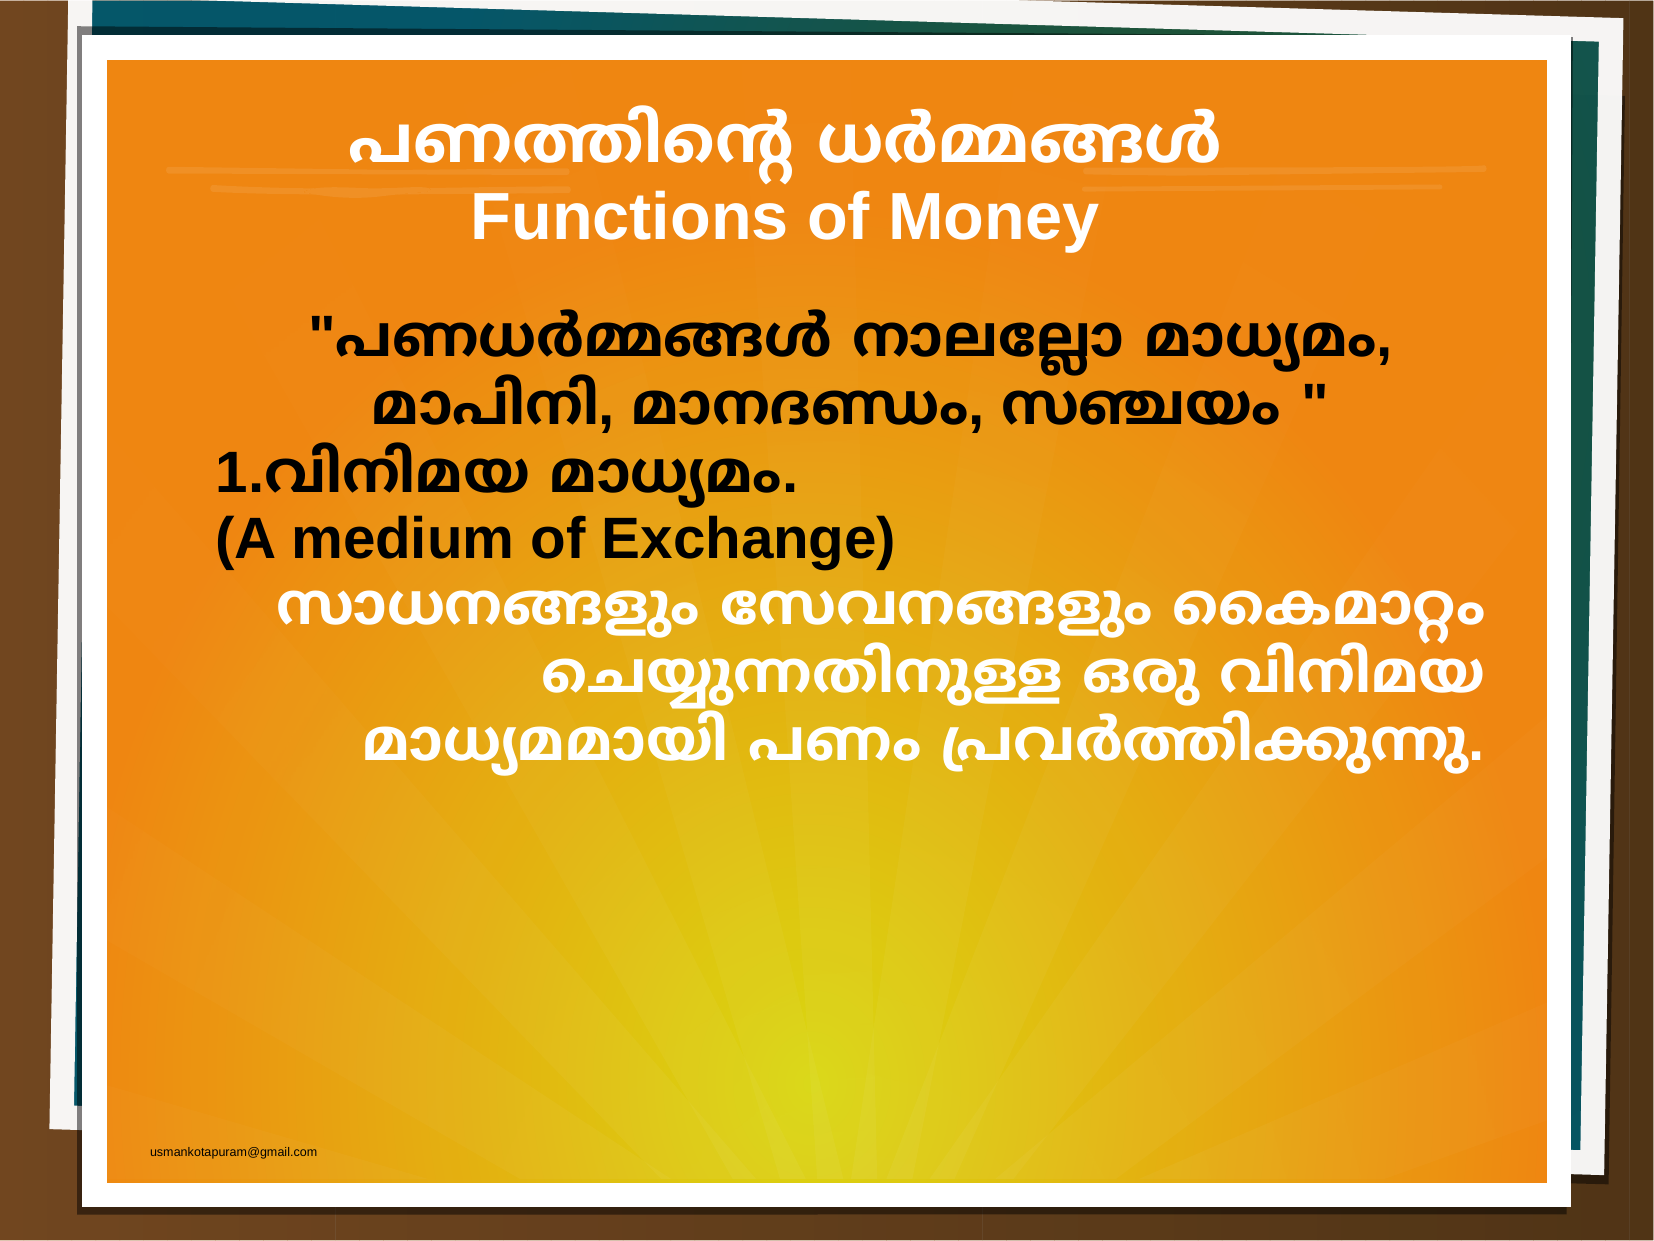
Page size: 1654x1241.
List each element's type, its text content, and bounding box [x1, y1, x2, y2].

title പണത്തിന്റെ ധർമ്മങ്ങൾ Functions of Money [129, 78, 1441, 276]
text_box "പണധർമ്മങ്ങൾ നാലല്ലോ മാധ്യമം, മാപിനി, മാനദണ്ഡം, സഞ്ചയം " 1.വിനിമയ മാധ്യമം. (A medium of Exchange) സാധനങ്ങളും സേവനങ്ങളും കൈമാറ്റം ചെയ്യുന്നതിനുള്ള ഒരു വിനിമയ മാധ്യമമായി പണം പ്രവർത്തിക്കുന്നു. [200, 295, 1501, 714]
